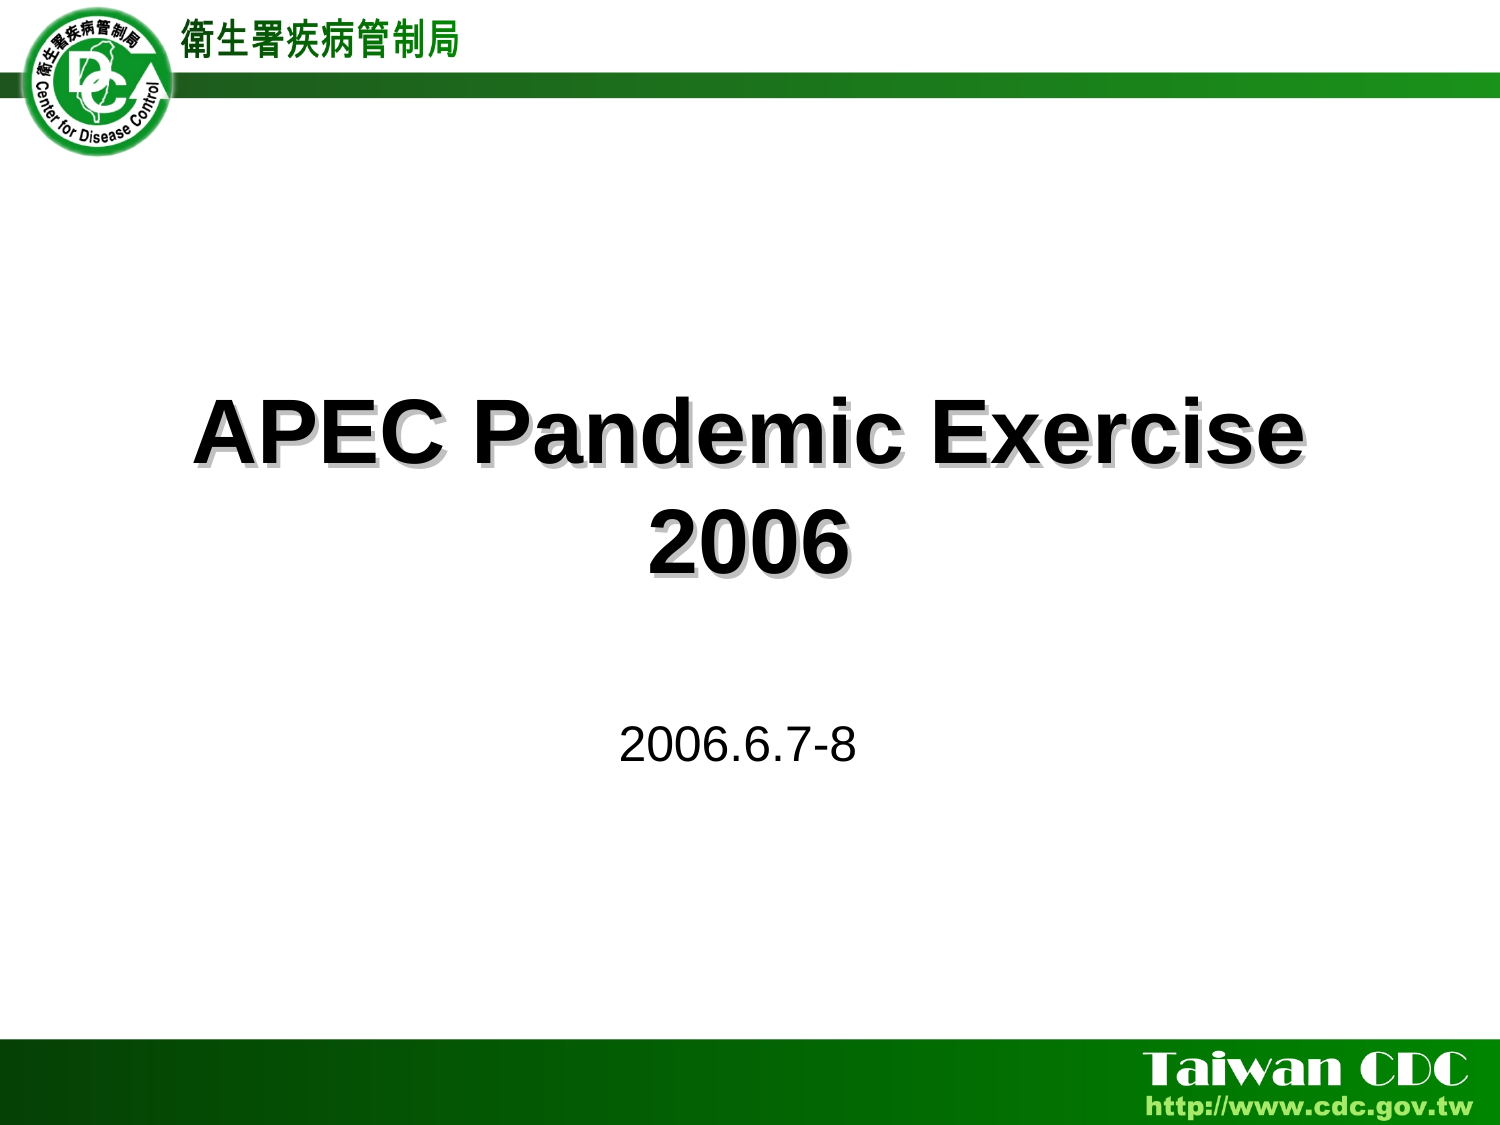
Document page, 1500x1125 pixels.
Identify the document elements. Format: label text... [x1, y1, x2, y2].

title APEC Pandemic Exercise 2006 [112, 361, 1388, 603]
text_box 2006.6.7-8 [596, 704, 880, 780]
